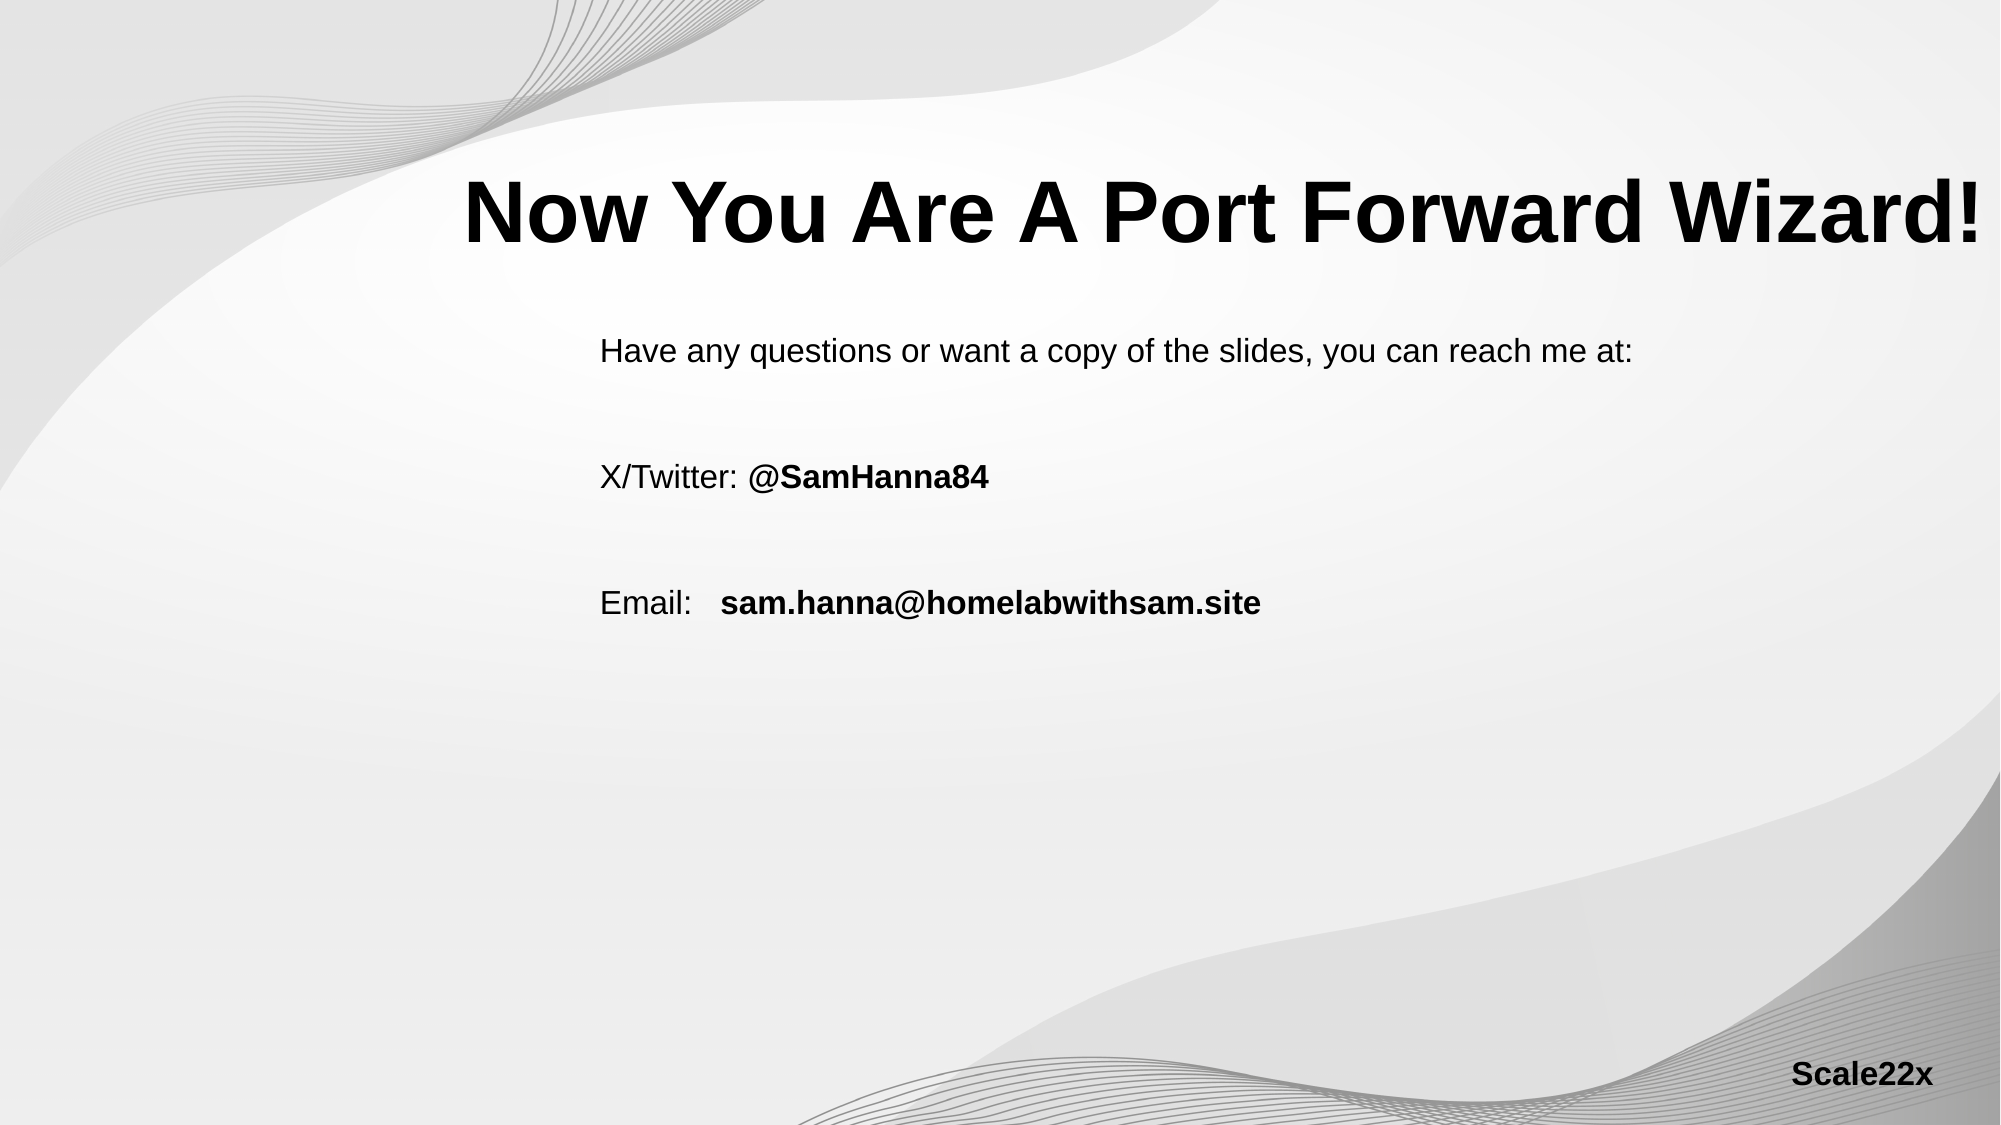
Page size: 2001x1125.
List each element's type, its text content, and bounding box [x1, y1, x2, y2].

picture [0, 0, 2001, 1125]
text_box Scale22x [1776, 1047, 1975, 1103]
list Have any questions or want a copy of the slides, you can reach me at: X/Twitter: @SamHanna84 Email: sam.hanna@homelabwithsam.site [584, 328, 1785, 818]
title Now You Are A Port Forward Wizard! [368, 139, 2001, 293]
